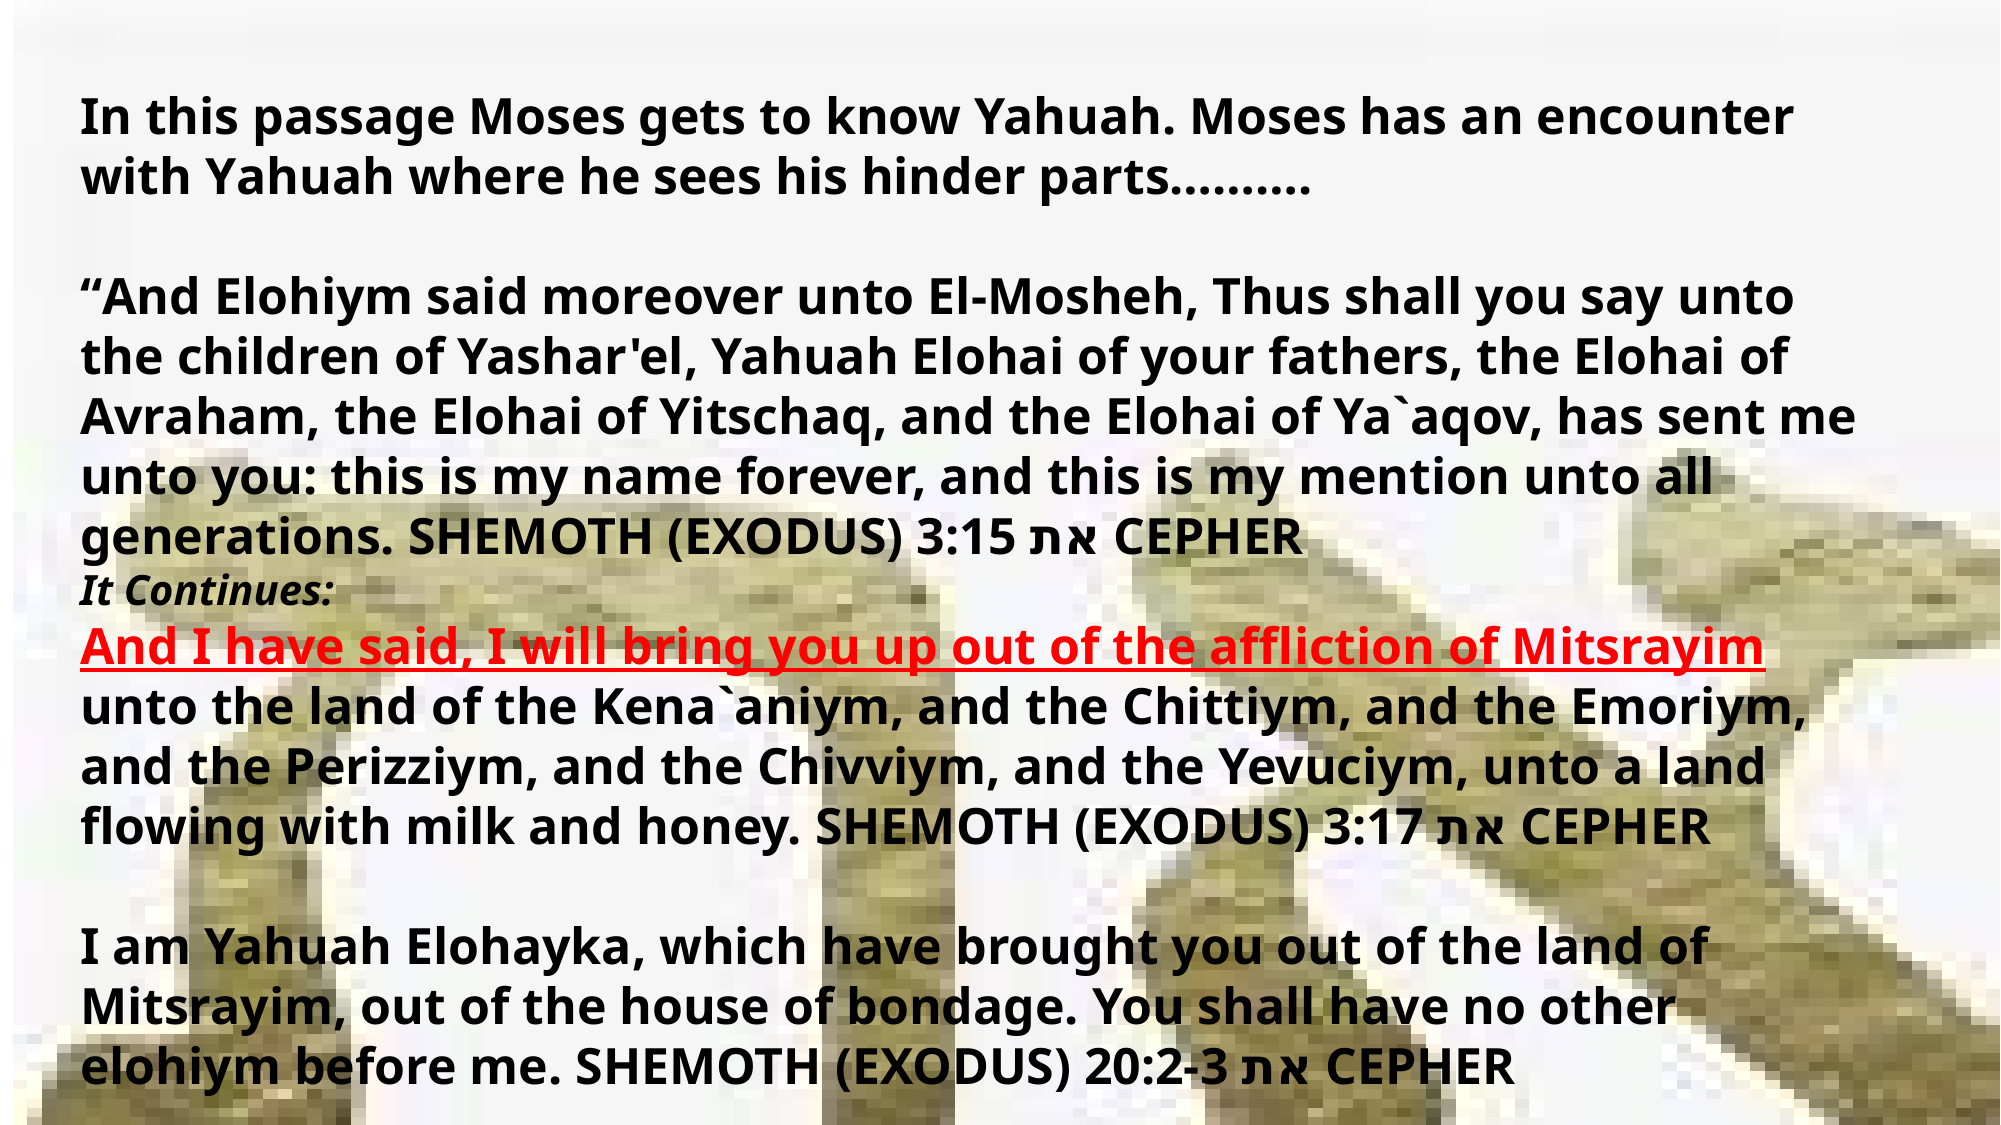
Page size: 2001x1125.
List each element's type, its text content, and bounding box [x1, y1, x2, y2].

text_box In this passage Moses gets to know Yahuah. Moses has an encounter with Yahuah where he sees his hinder parts………. “And Elohiym said moreover unto El-Mosheh, Thus shall you say unto the children of Yashar'el, Yahuah Elohai of your fathers, the Elohai of Avraham, the Elohai of Yitschaq, and the Elohai of Ya`aqov, has sent me unto you: this is my name forever, and this is my mention unto all generations. SHEMOTH (EXODUS) 3:15 את CEPHER It Continues: And I have said, I will bring you up out of the affliction of Mitsrayim unto the land of the Kena`aniym, and the Chittiym, and the Emoriym, and the Perizziym, and the Chivviym, and the Yevuciym, unto a land flowing with milk and honey. SHEMOTH (EXODUS) 3:17 את CEPHER I am Yahuah Elohayka, which have brought you out of the land of Mitsrayim, out of the house of bondage. You shall have no other elohiym before me. SHEMOTH (EXODUS) 20:2-3 את CEPHER Thus says Yahuah the King of Yashar'el, and his Redeemer Yahuah Tseva'oth; I am the first, and I am the last; and beside me there is no Elohiym. YESHA'YAHU (ISAIAH) 44:6 את CEPHER We have found him, of whom Mosheh in the Law, and the prophets, did write, Yahusha of Natsareth, the son of Yoceph. YOCHANON (JOHN) 1:45 את CEPHER [65, 76, 1881, 1125]
picture [13, 0, 2000, 1125]
